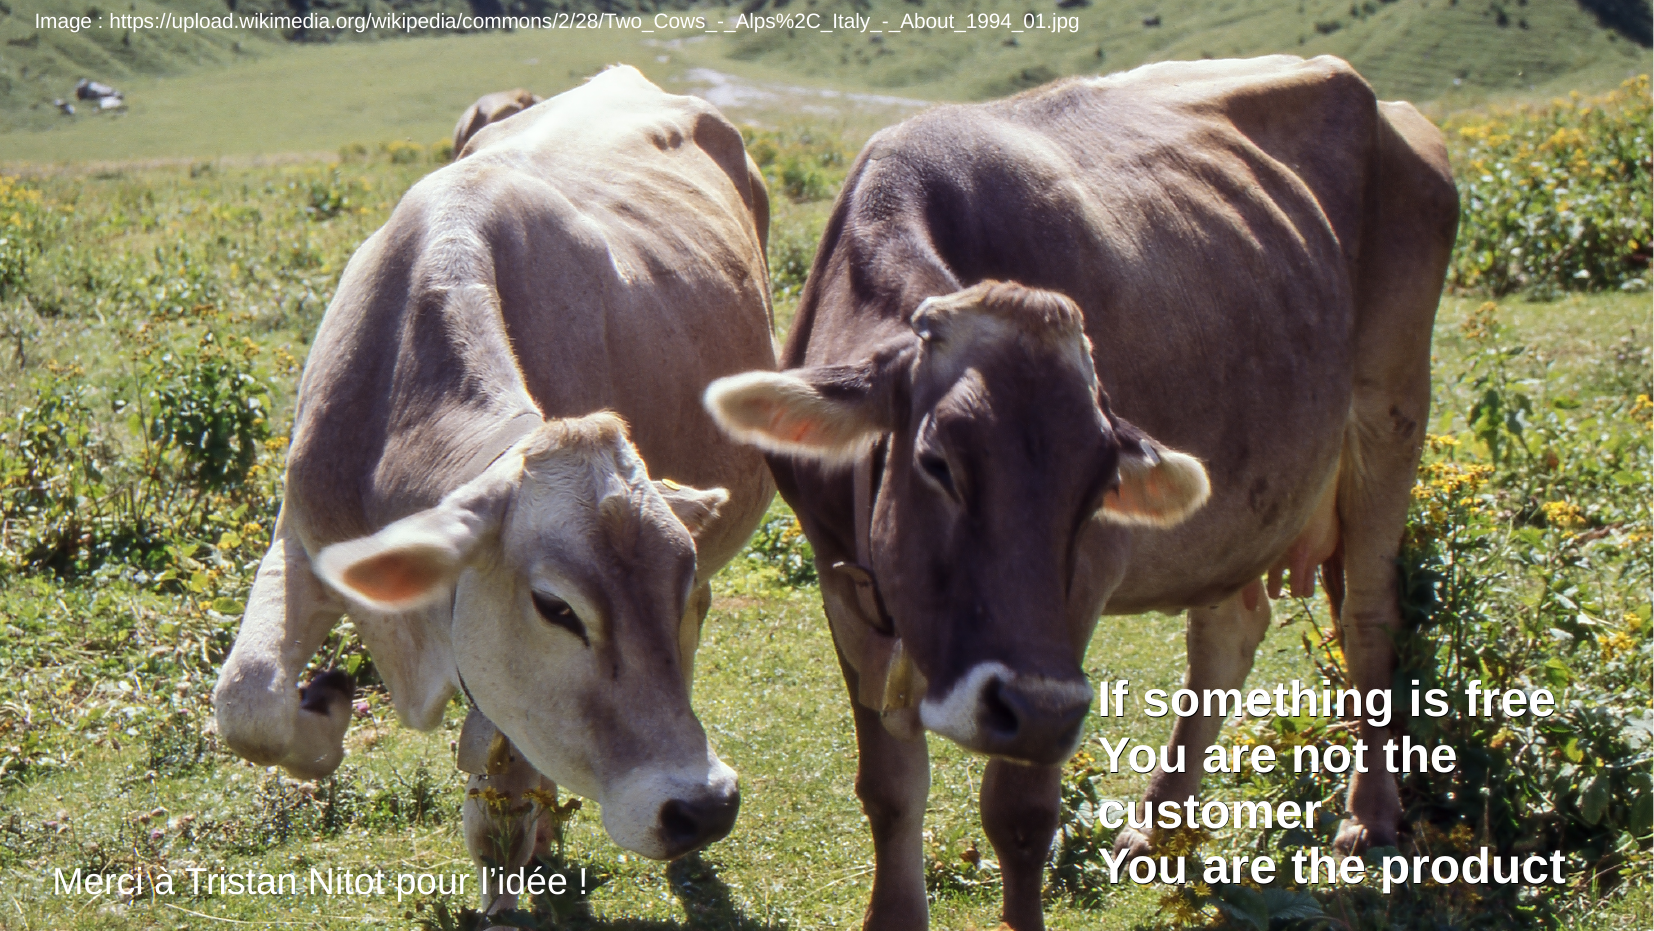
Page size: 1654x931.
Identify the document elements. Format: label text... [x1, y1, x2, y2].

picture [0, 0, 1654, 931]
text_box Merci à Tristan Nitot pour l’idée ! [37, 853, 605, 910]
text_box Image : https://upload.wikimedia.org/wikipedia/commons/2/28/Two_Cows_-_Alps%2C_Italy_-_About_1994_01.jpg [19, 2, 1126, 41]
text_box If something is free You are not the customer You are the product [1082, 664, 1654, 902]
